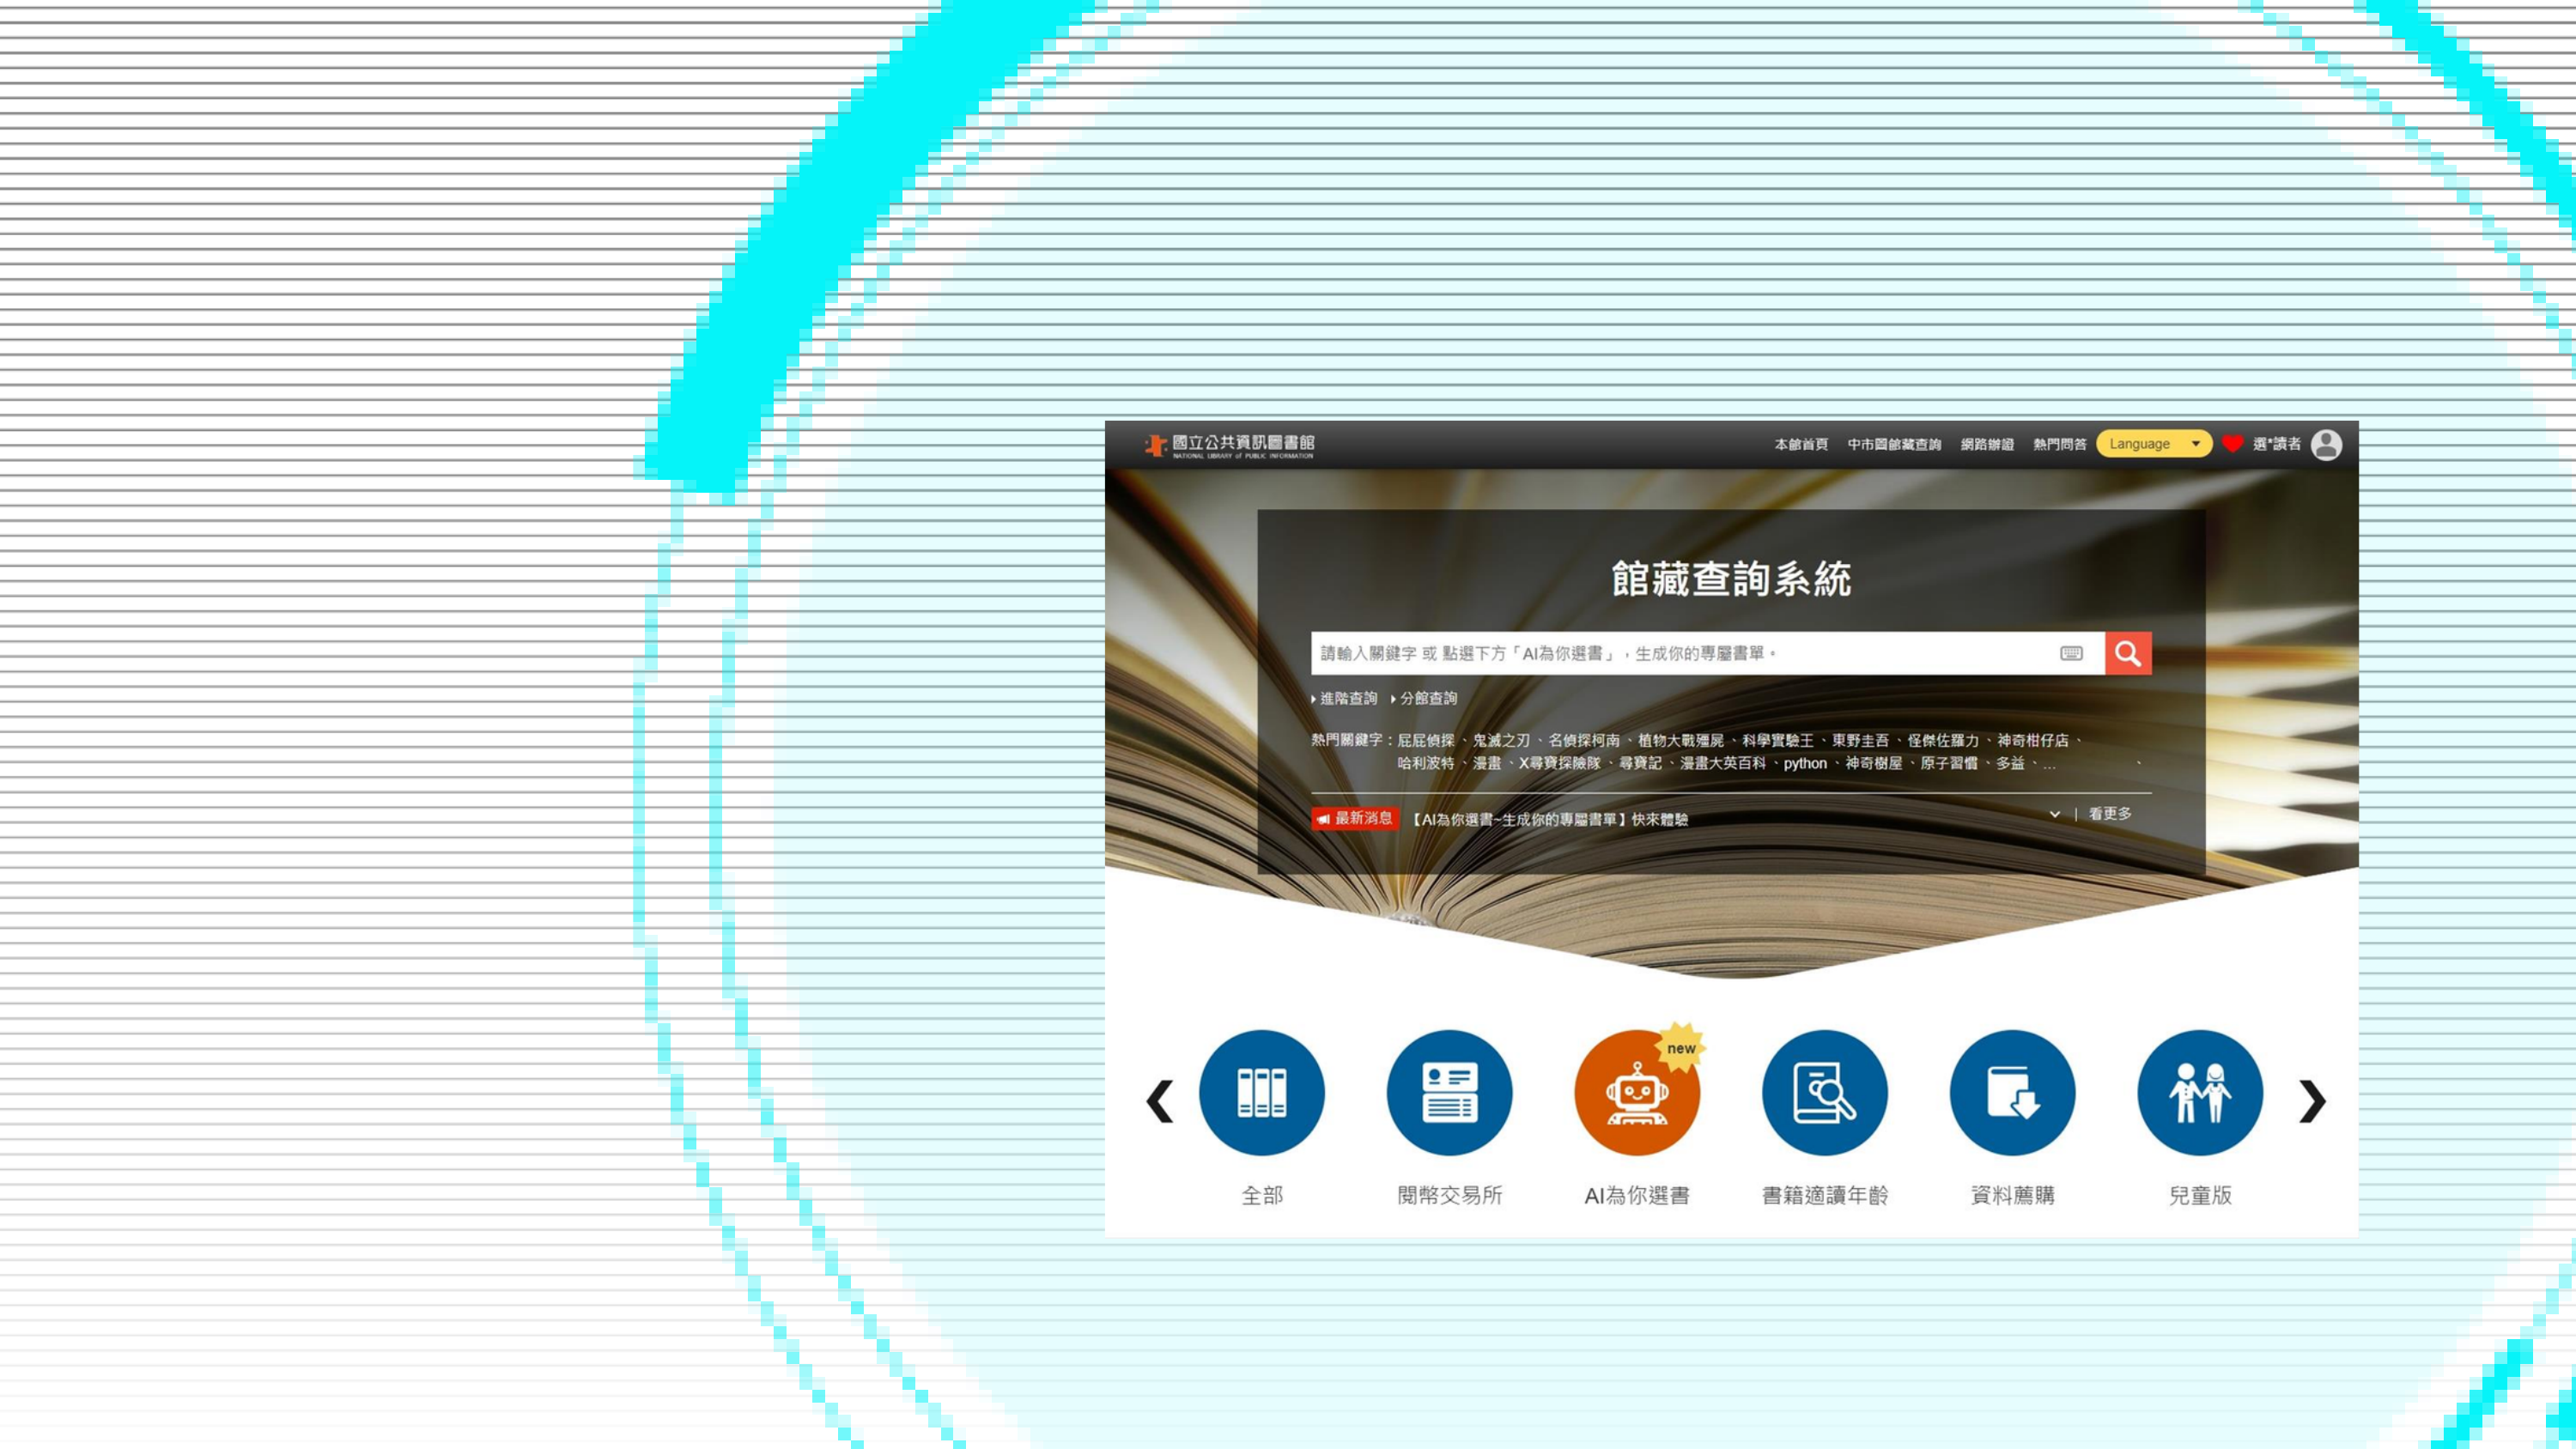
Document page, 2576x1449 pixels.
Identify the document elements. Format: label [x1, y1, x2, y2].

text_box [0, 0, 2576, 1449]
